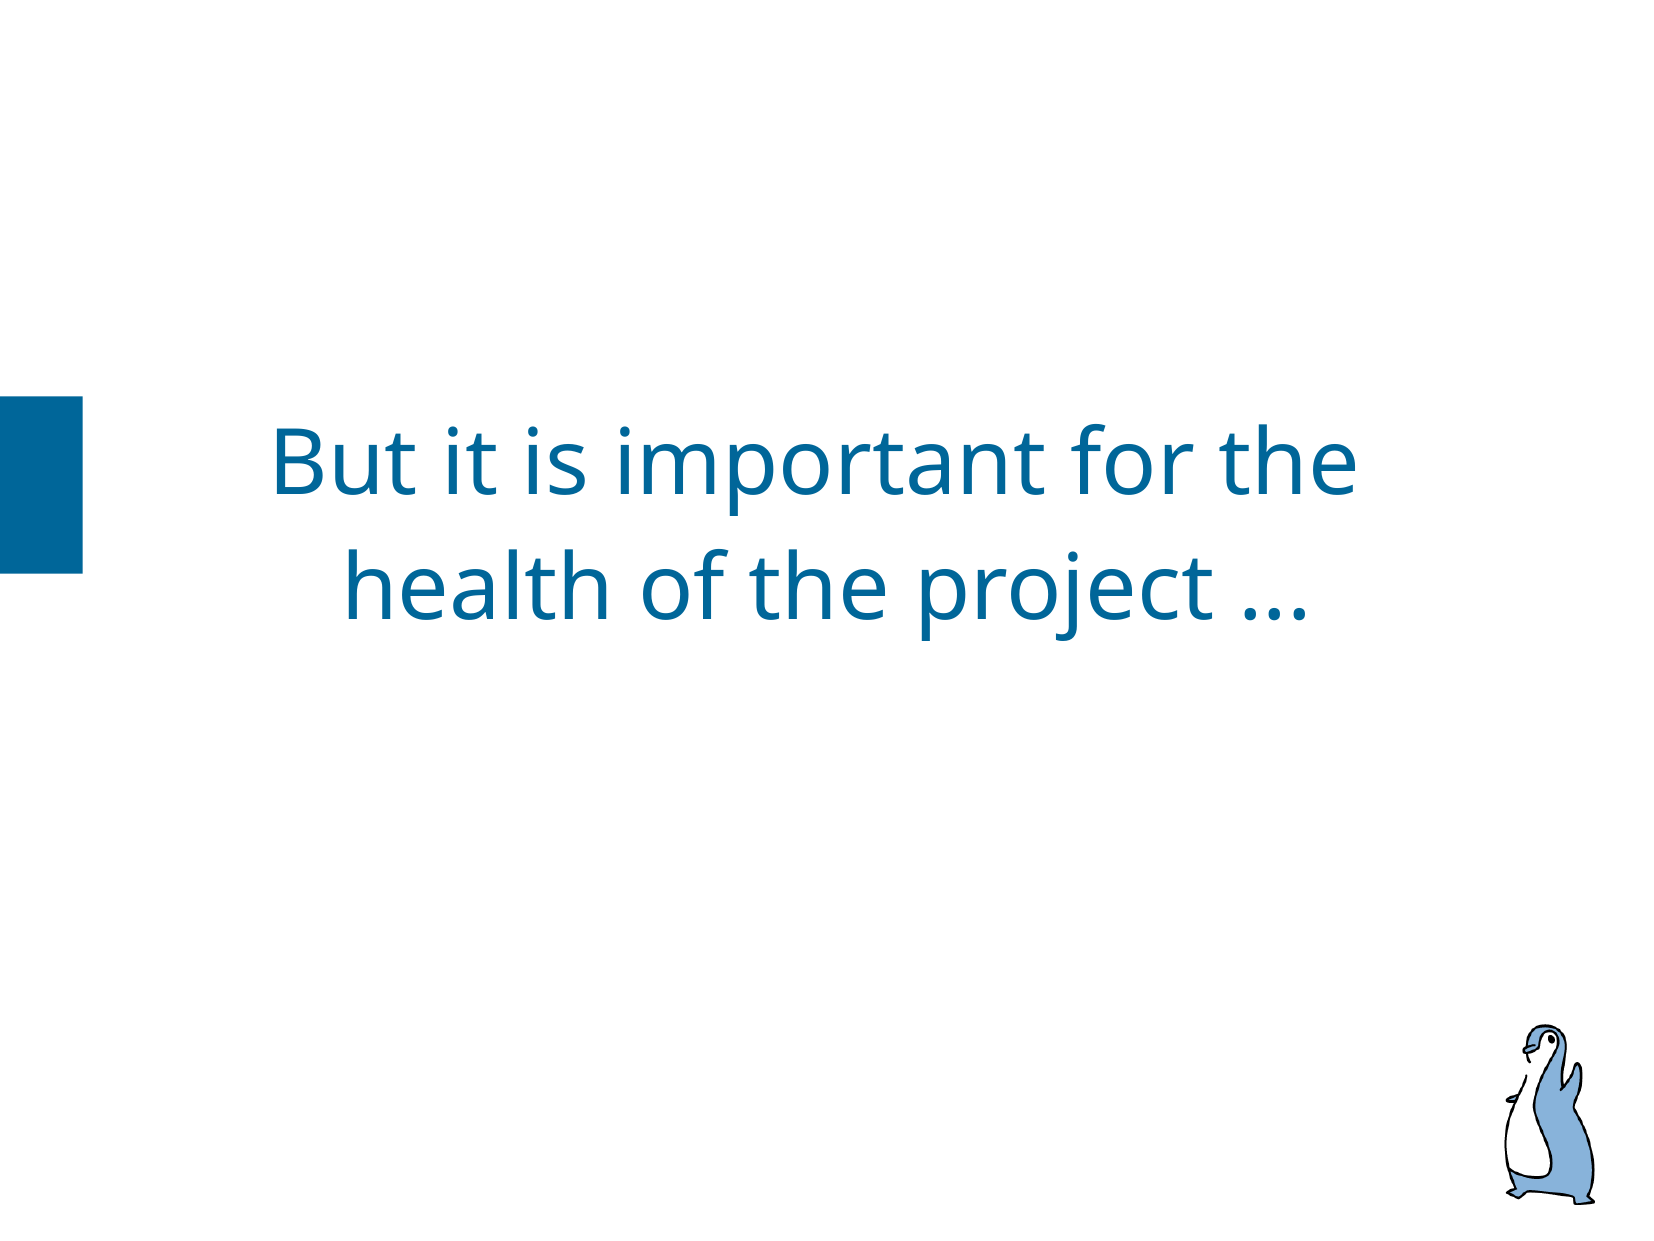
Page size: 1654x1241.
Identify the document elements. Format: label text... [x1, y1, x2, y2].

list But it is important for the health of the project ... [83, 396, 1571, 544]
picture [1497, 1024, 1595, 1205]
text_box [0, 396, 83, 574]
